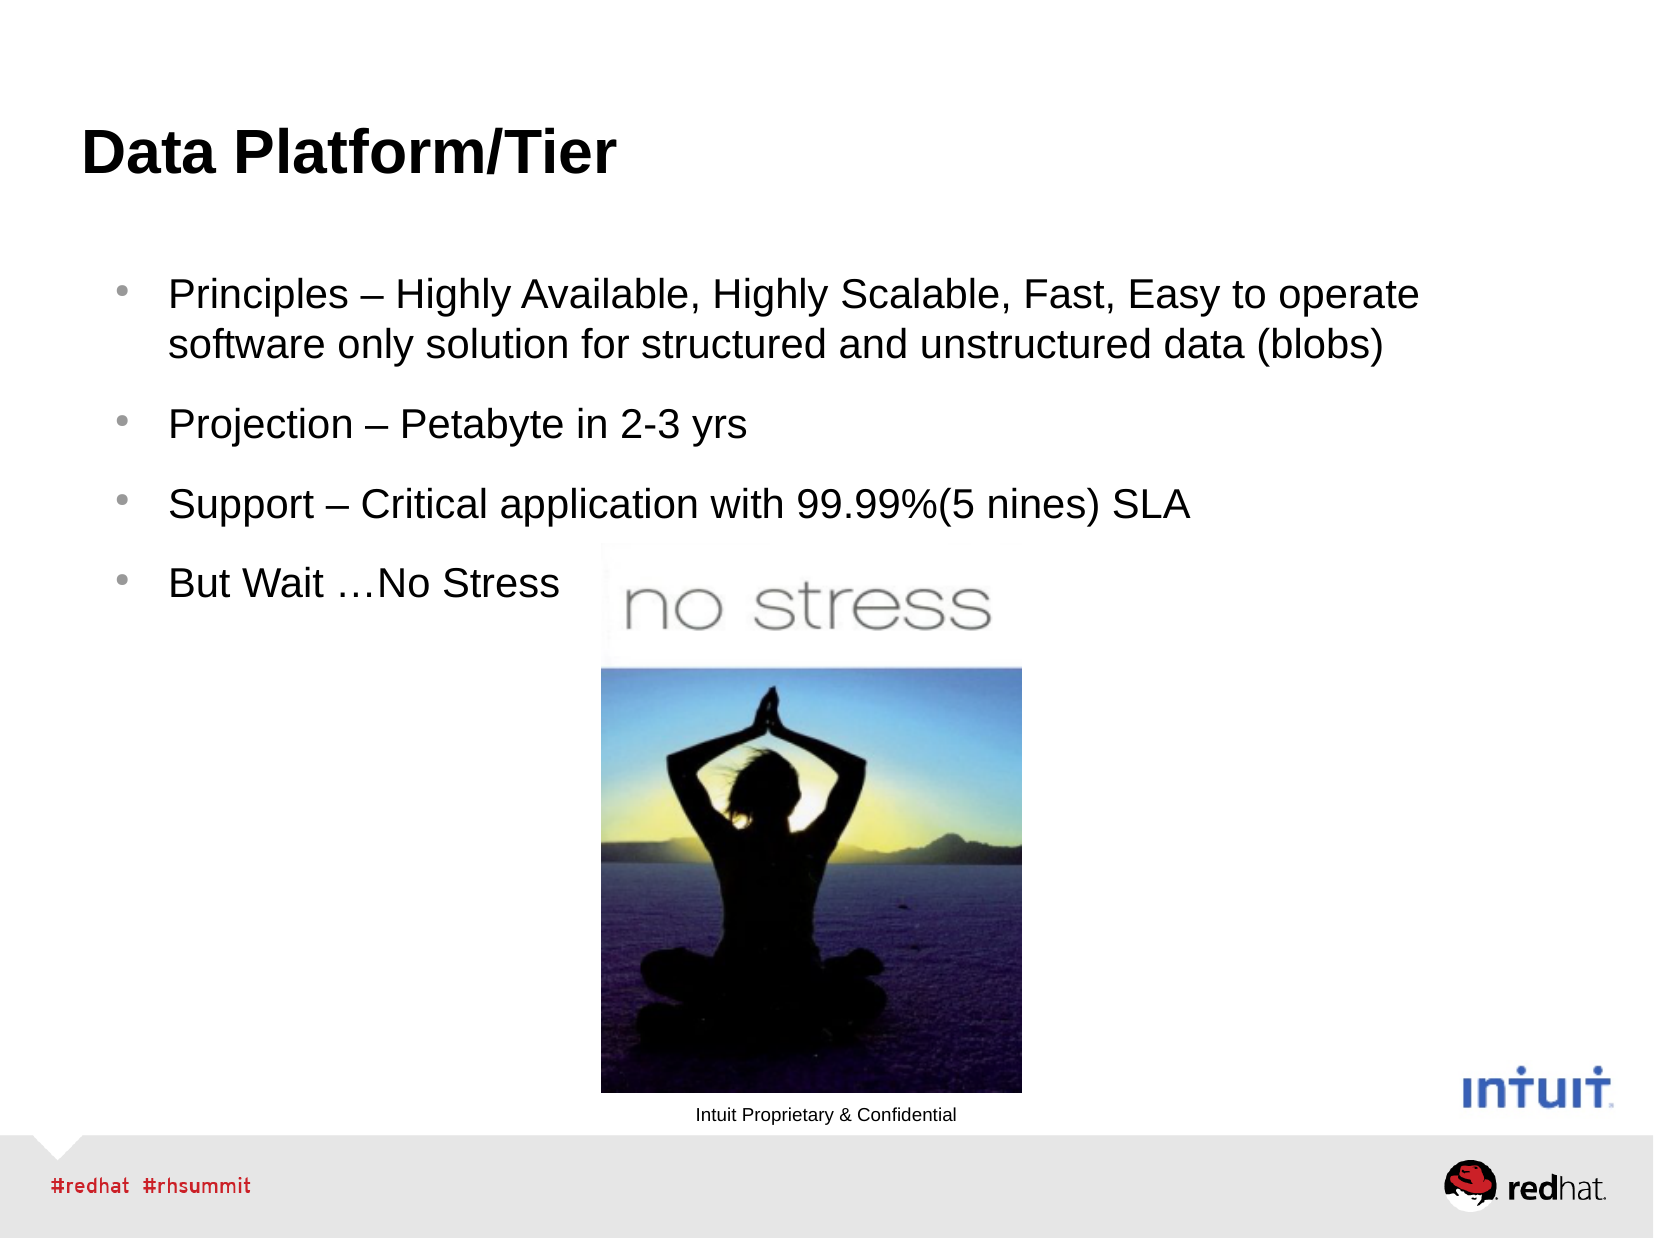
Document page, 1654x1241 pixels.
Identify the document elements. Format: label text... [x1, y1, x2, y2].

picture [0, 0, 1654, 1238]
text_box Principles – Highly Available, Highly Scalable, Fast, Easy to operate software only solution for structured and unstructured data (blobs) Projection – Petabyte in 2-3 yrs Support – Critical application with 99.99%(5 nines) SLA But Wait …No Stress [82, 259, 1570, 559]
title Data Platform/Tier [81, 68, 1569, 187]
